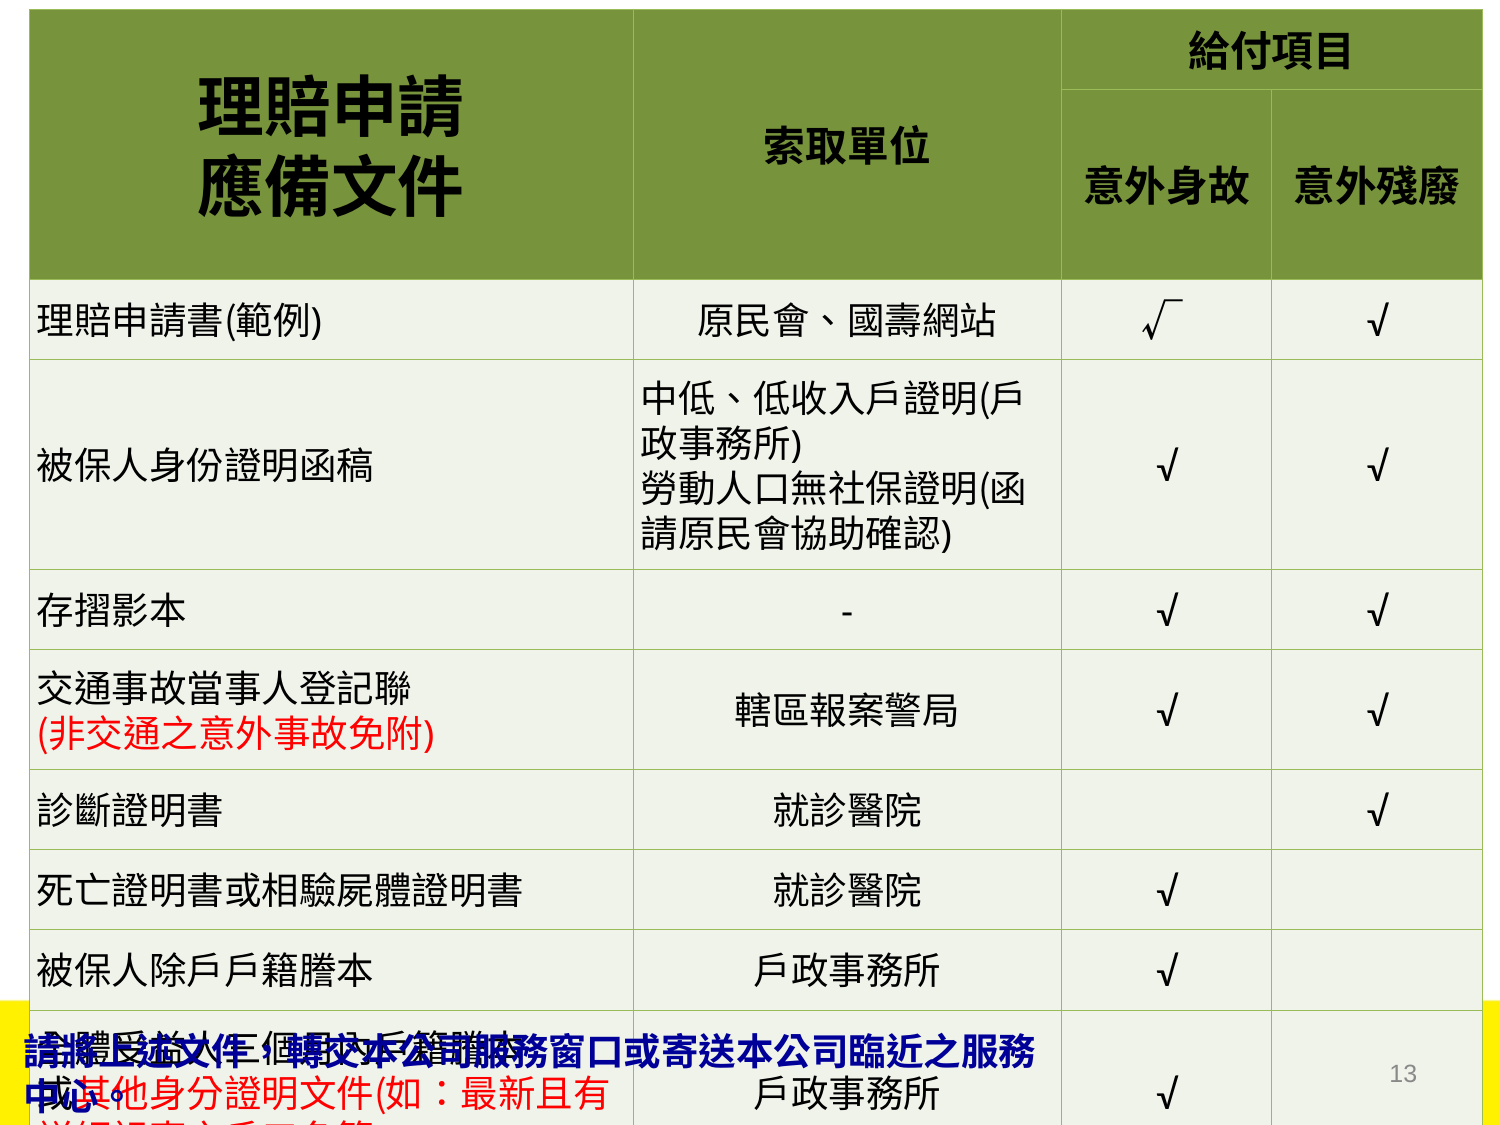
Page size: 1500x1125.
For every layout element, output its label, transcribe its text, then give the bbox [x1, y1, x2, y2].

table_cell 原民會、國壽網站 [634, 280, 1061, 359]
table_cell 戶政事務所 [634, 930, 1061, 1010]
table_cell 就診醫院 [634, 850, 1061, 929]
table_cell √ [1062, 850, 1271, 929]
table_cell 診斷證明書 [30, 770, 633, 849]
table_cell √ [1062, 930, 1271, 1010]
table_cell 就診醫院 [634, 770, 1061, 849]
text_box 請將上述文件，轉交本公司服務窗口或寄送本公司臨近之服務中心。 [15, 1012, 1046, 1125]
table_cell 存摺影本 [30, 570, 633, 649]
table_cell - [634, 570, 1061, 649]
text_box <編號> [1074, 1042, 1426, 1103]
table_cell √ [1272, 570, 1482, 649]
table_cell 意外殘廢 [1272, 90, 1482, 279]
table_cell 被保人身份證明函稿 [30, 360, 633, 569]
table_cell 被保人除戶戶籍謄本 [30, 930, 633, 1010]
table_cell [1062, 770, 1271, 849]
table_header 給付項目 [1062, 10, 1482, 89]
table_cell √ [1272, 280, 1482, 359]
table_cell √ [1062, 360, 1271, 569]
table_cell √ [1062, 280, 1271, 359]
table_cell [1272, 930, 1482, 1010]
table_header 索取單位 [634, 10, 1061, 279]
table_cell 死亡證明書或相驗屍體證明書 [30, 850, 633, 929]
table_cell 中低、低收入戶證明(戶政事務所) 勞動人口無社保證明(函請原民會協助確認) [634, 360, 1061, 569]
table_cell √ [1272, 650, 1482, 769]
table_cell √ [1272, 360, 1482, 569]
table_cell 意外身故 [1062, 90, 1271, 279]
table_cell [1272, 1011, 1482, 1125]
table_cell [1272, 850, 1482, 929]
table_cell √ [1272, 770, 1482, 849]
table_cell 交通事故當事人登記聯 (非交通之意外事故免附) [30, 650, 633, 769]
table_cell √ [1062, 650, 1271, 769]
table_cell √ [1062, 1011, 1271, 1125]
table_cell 理賠申請書(範例) [30, 280, 633, 359]
table_cell 轄區報案警局 [634, 650, 1061, 769]
table_header 理賠申請 應備文件 [30, 10, 633, 279]
picture [0, 0, 1500, 1125]
table_cell 戶政事務所 [634, 1011, 1061, 1125]
table_cell √ [1062, 570, 1271, 649]
